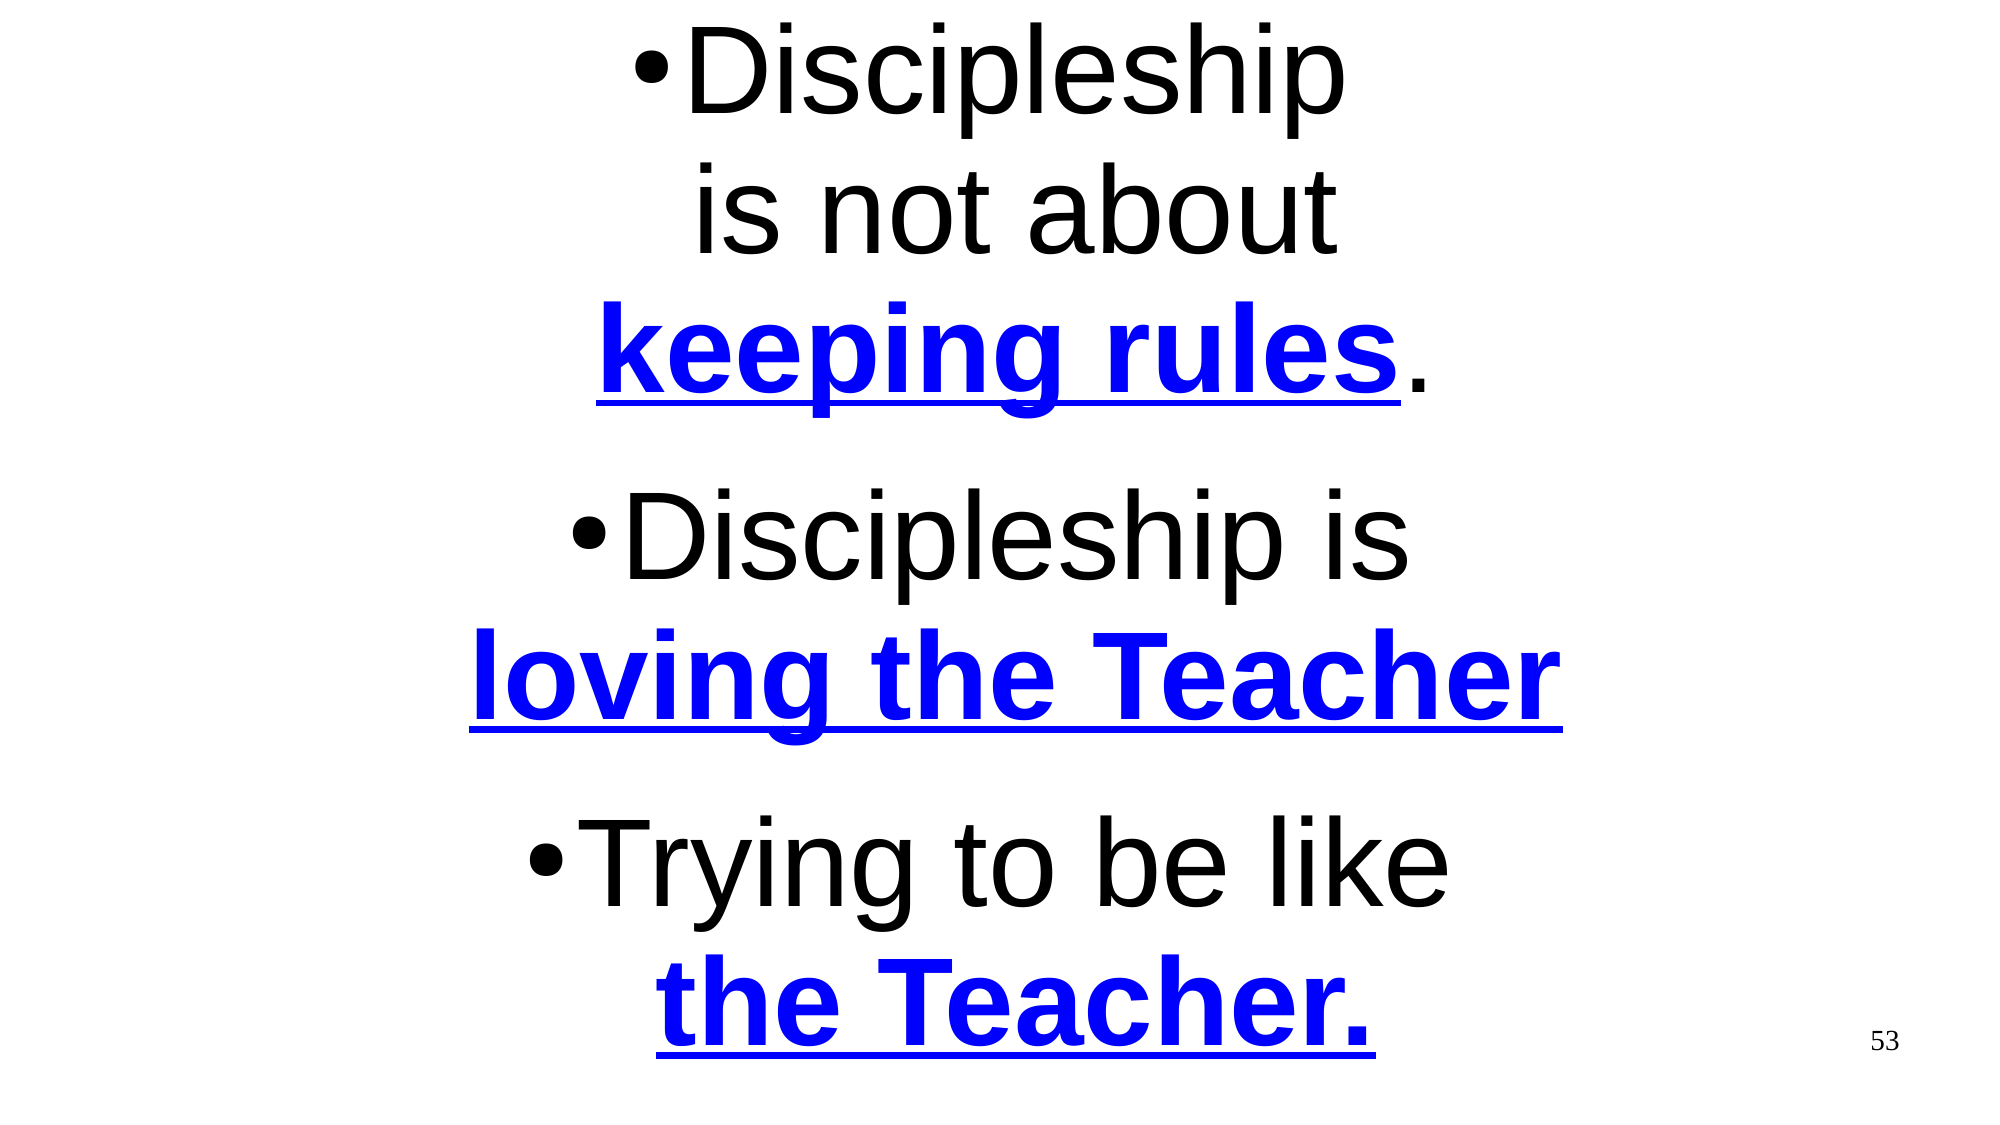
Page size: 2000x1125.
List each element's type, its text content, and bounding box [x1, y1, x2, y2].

list Discipleship is not about keeping rules. Discipleship is loving the Teacher Trying to be like the Teacher. [0, 0, 1996, 1123]
